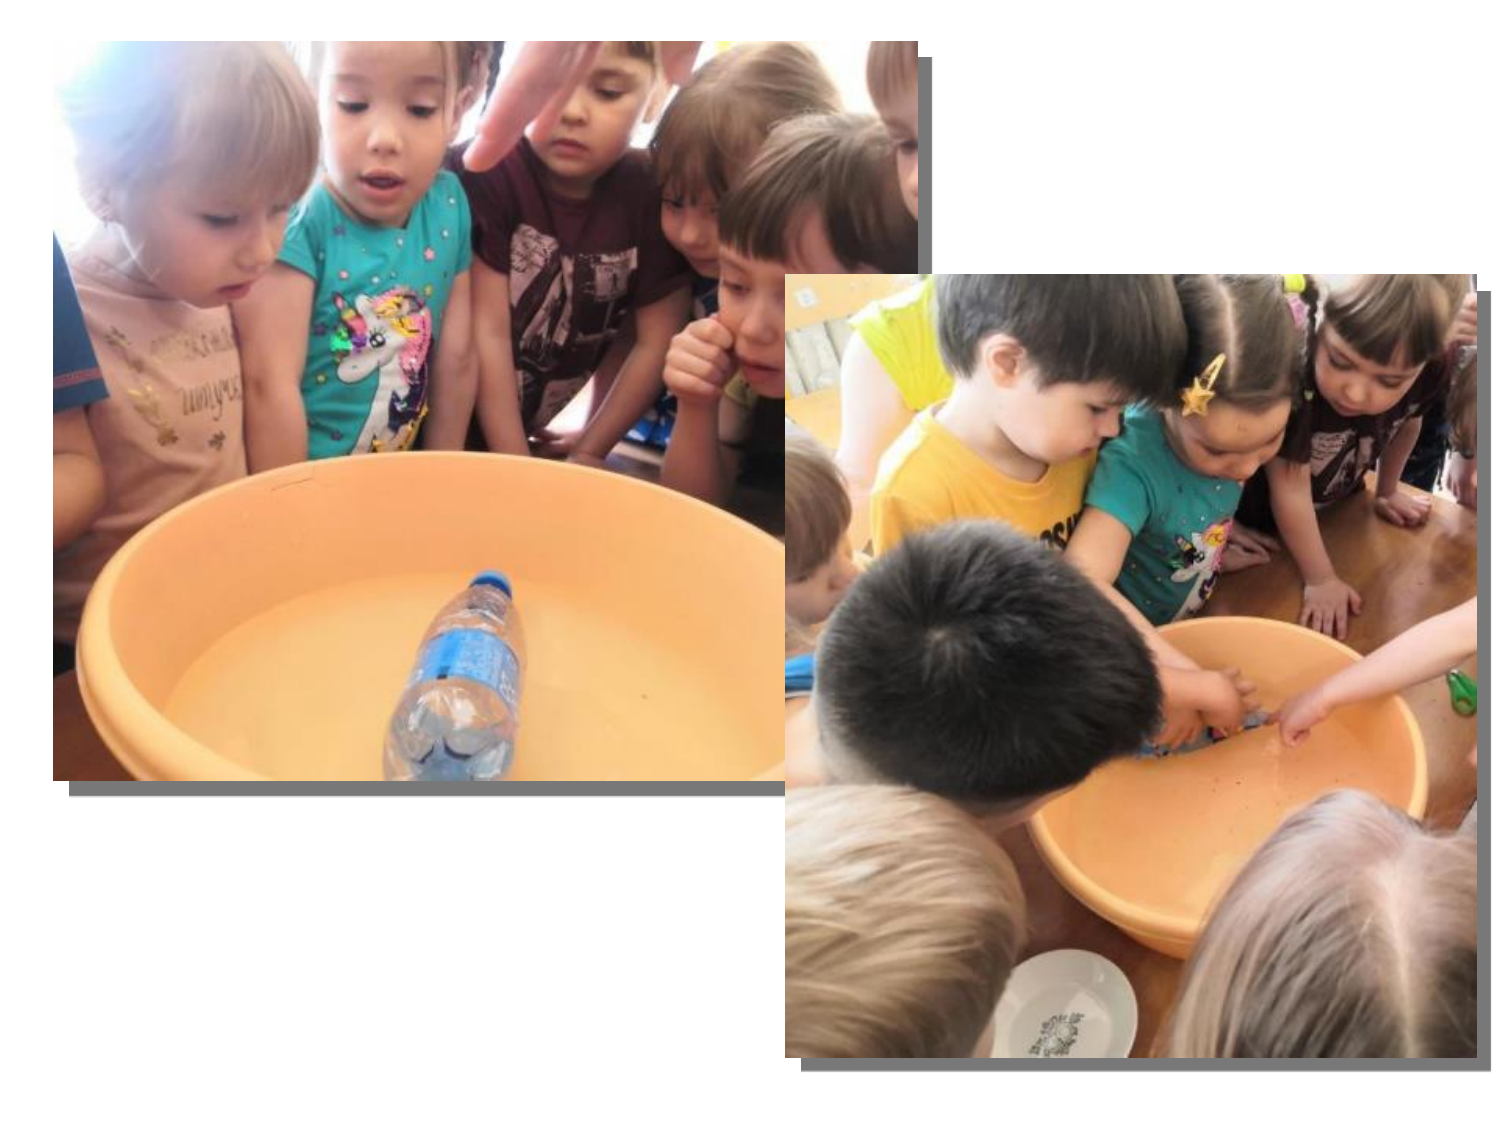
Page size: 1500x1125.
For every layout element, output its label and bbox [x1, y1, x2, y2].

picture [53, 41, 1477, 1058]
